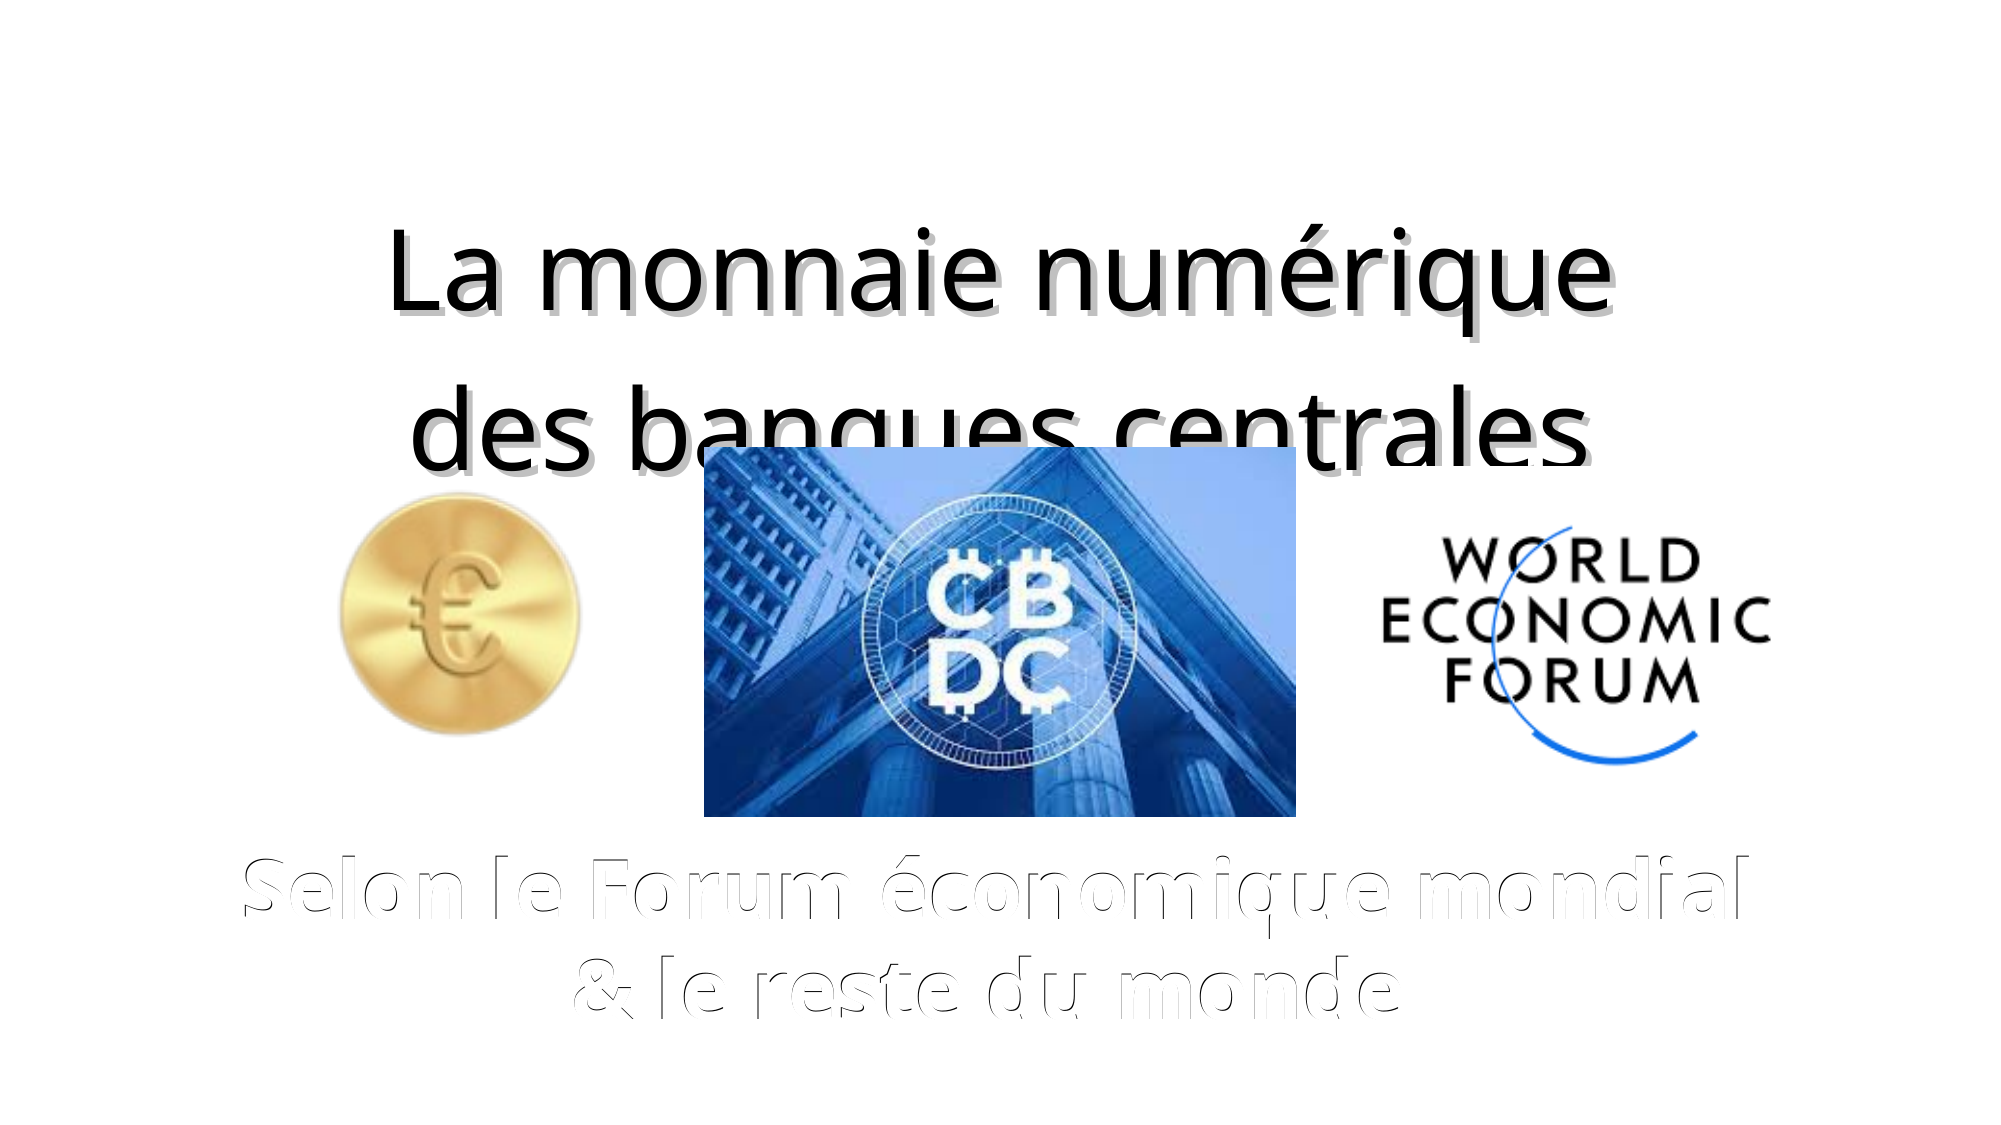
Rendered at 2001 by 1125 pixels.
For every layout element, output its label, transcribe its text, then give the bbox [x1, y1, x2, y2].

text_box Selon le Forum économique mondial & le reste du monde [40, 829, 1960, 1047]
picture [170, 418, 1296, 817]
picture [1361, 466, 1794, 799]
title La monnaie numérique des banques centrales [140, 164, 1860, 593]
